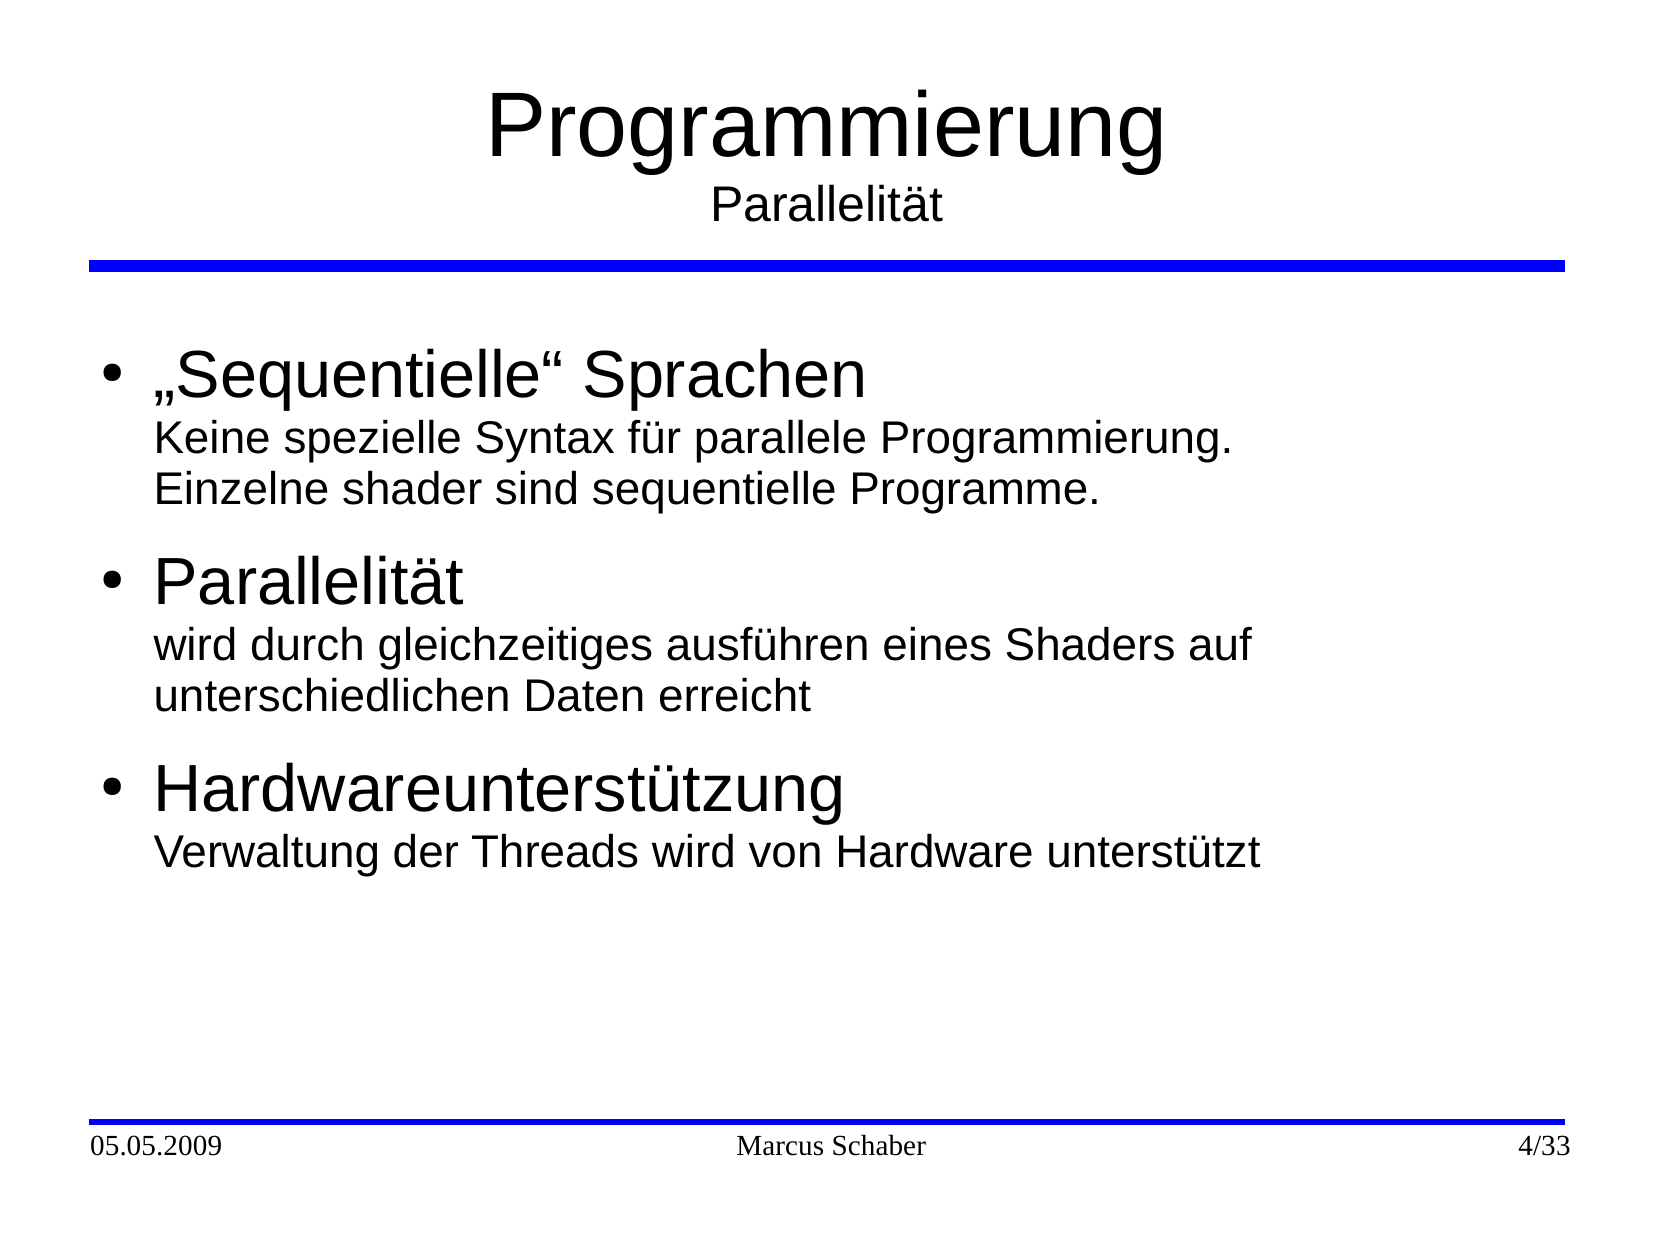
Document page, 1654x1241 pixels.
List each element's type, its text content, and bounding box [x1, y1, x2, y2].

title Programmierung Parallelität [82, 49, 1571, 257]
list „Sequentielle“ Sprachen Keine spezielle Syntax für parallele Programmierung. Einzelne shader sind sequentielle Programme. Parallelität wird durch gleichzeitiges ausführen eines Shaders auf unterschiedlichen Daten erreicht Hardwareunterstützung Verwaltung der Threads wird von Hardware unterstützt [82, 337, 1571, 1037]
